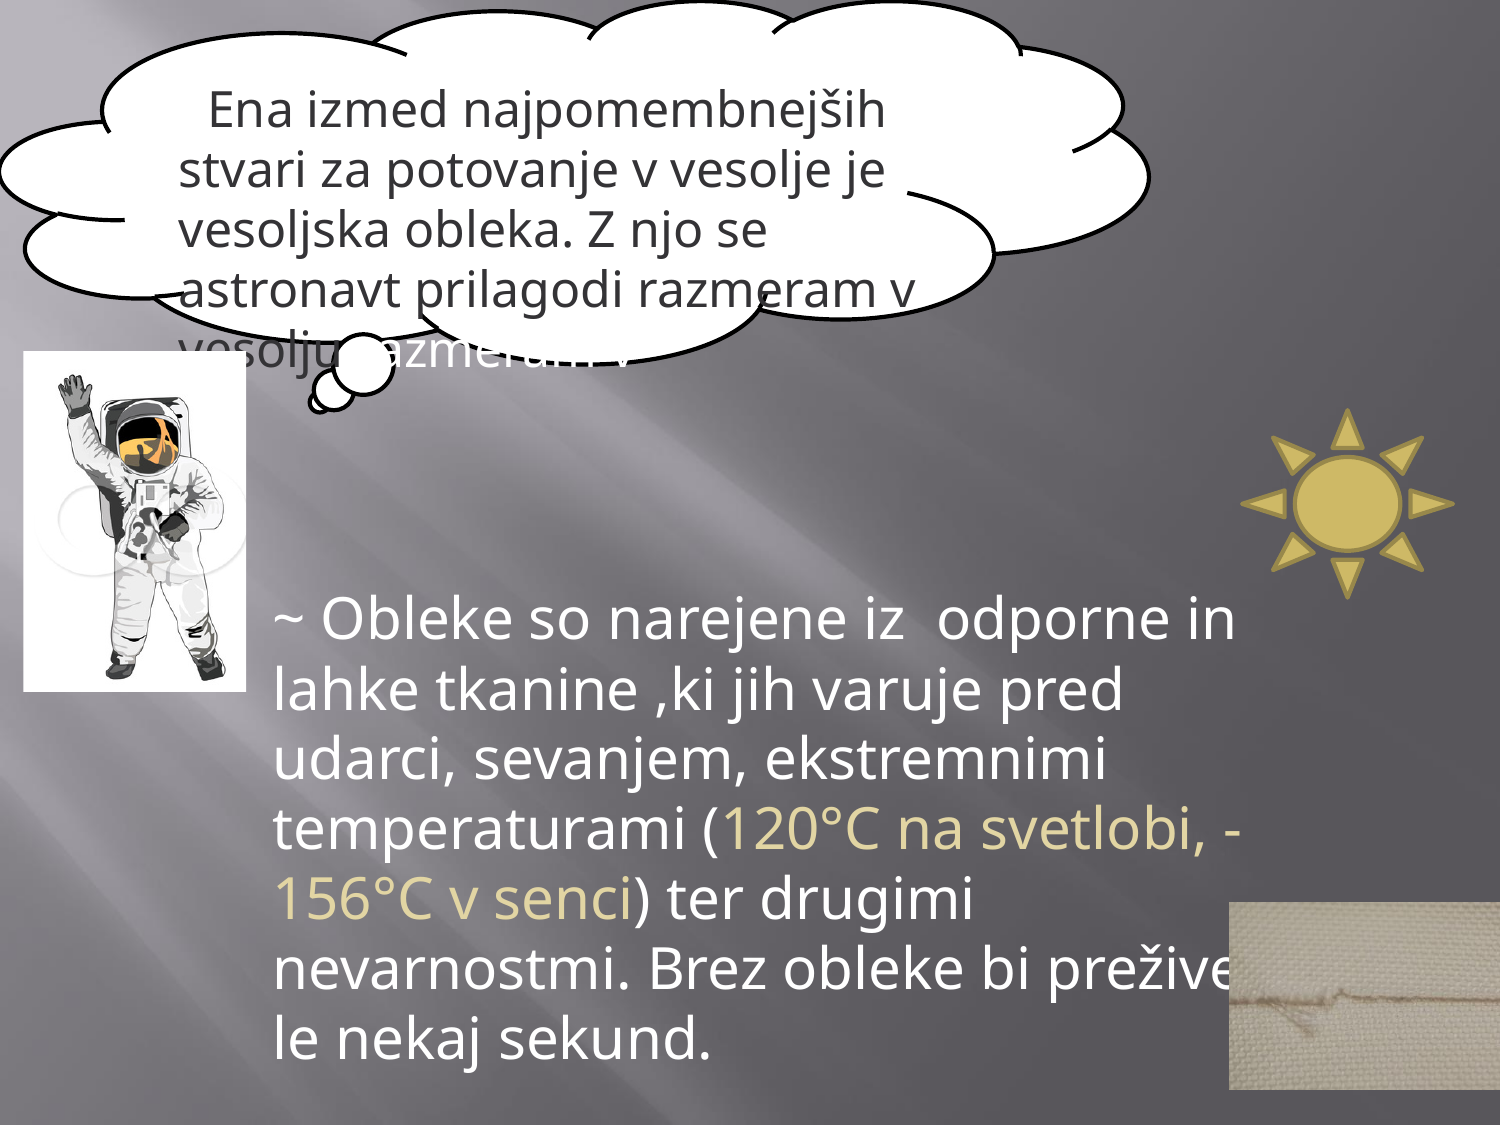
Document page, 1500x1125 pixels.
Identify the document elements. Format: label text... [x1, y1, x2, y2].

text_box [1381, 437, 1423, 474]
text_box ~ Obleke so narejene iz odporne in lahke tkanine ,ki jih varuje pred udarci, sevanjem, ekstremnimi temperaturami (120°C na svetlobi, -156°C v senci) ter drugimi nevarnostmi. Brez obleke bi preživeli le nekaj sekund. [257, 574, 1325, 1079]
text_box [1294, 456, 1401, 551]
text_box ~Ena izmed najpomembnejših stvari za potovanje v vesolje je vesoljska obleka. Z njo se astronavt prilagodi razmeram v vesolju razmeram v [163, 70, 1008, 386]
text_box [309, 386, 385, 413]
text_box [1272, 437, 1314, 474]
text_box [1272, 533, 1314, 571]
text_box [1381, 533, 1423, 571]
picture [0, 0, 1500, 1125]
text_box [1242, 490, 1285, 518]
text_box [1410, 490, 1454, 518]
text_box [1332, 559, 1363, 598]
text_box [1332, 410, 1363, 448]
text_box [0, 1, 1149, 305]
